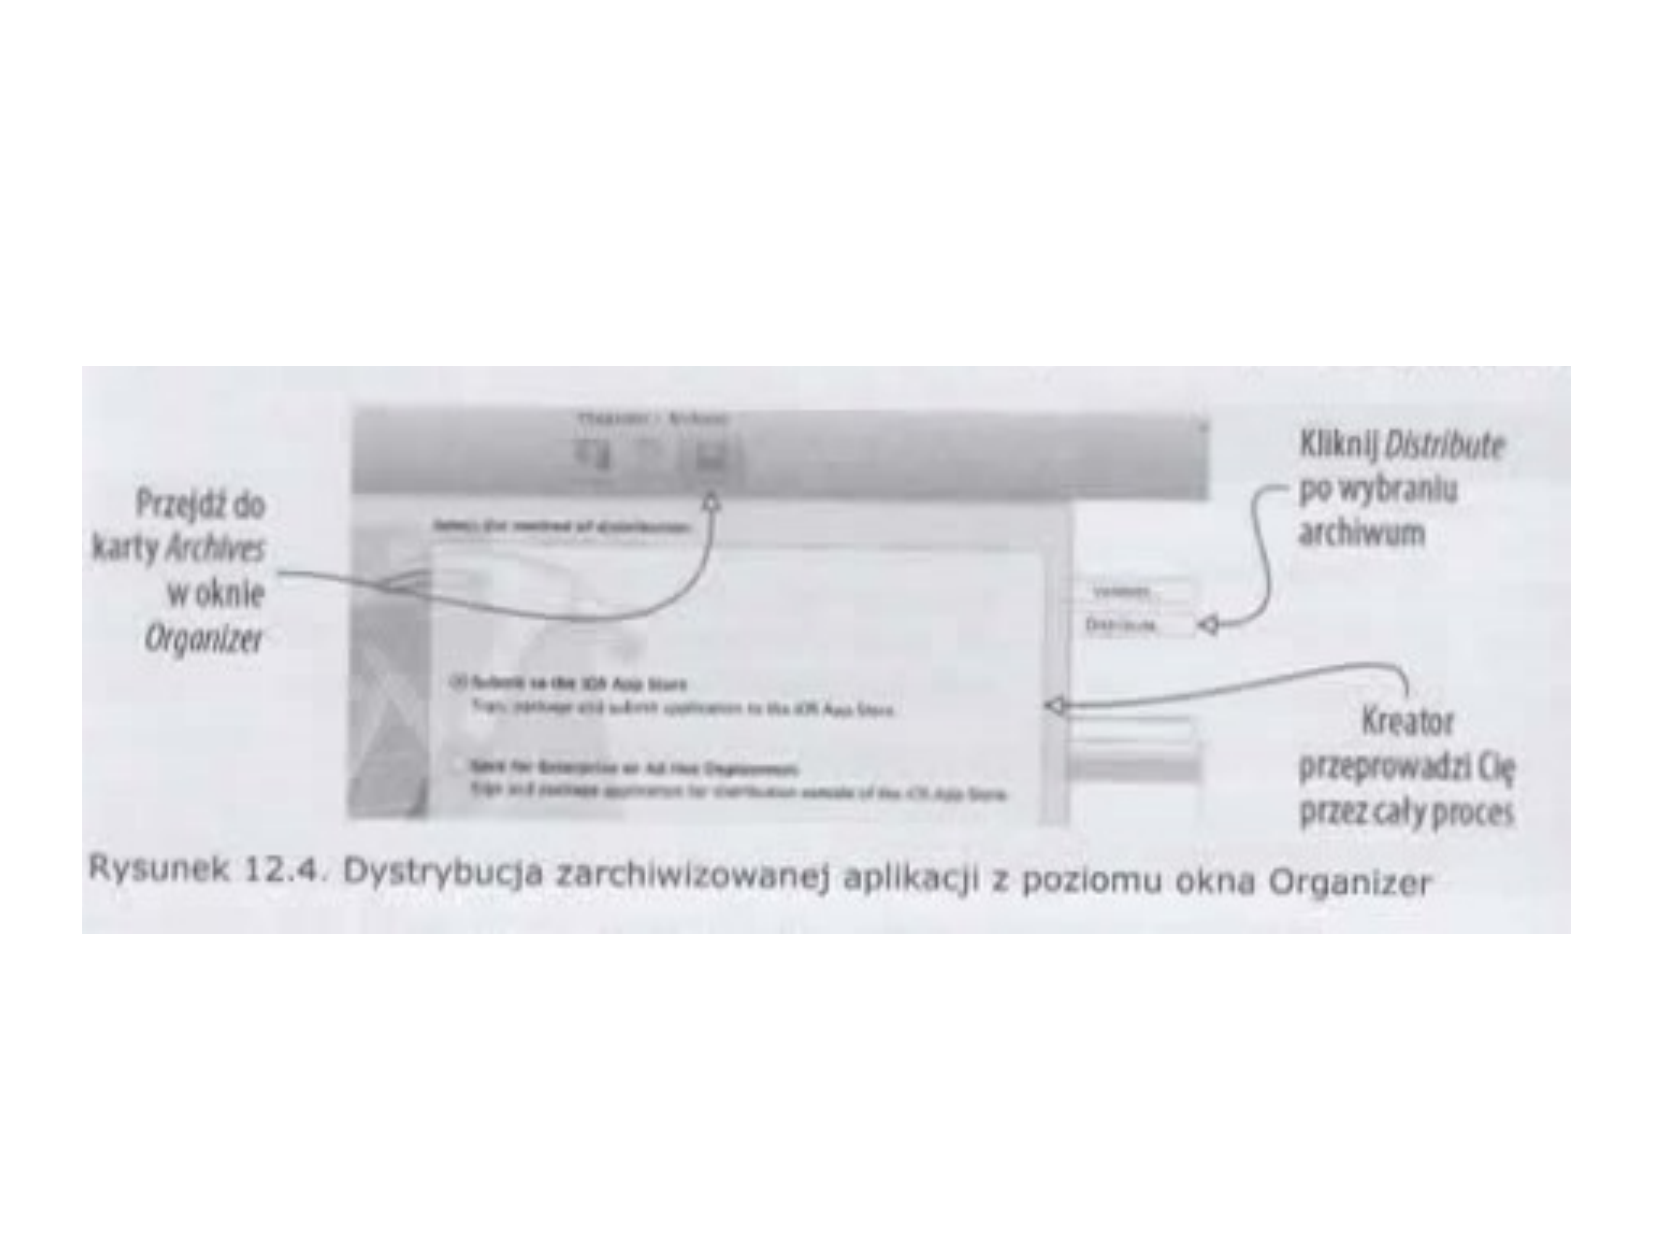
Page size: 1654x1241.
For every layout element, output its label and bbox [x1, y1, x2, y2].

picture [82, 366, 1571, 934]
